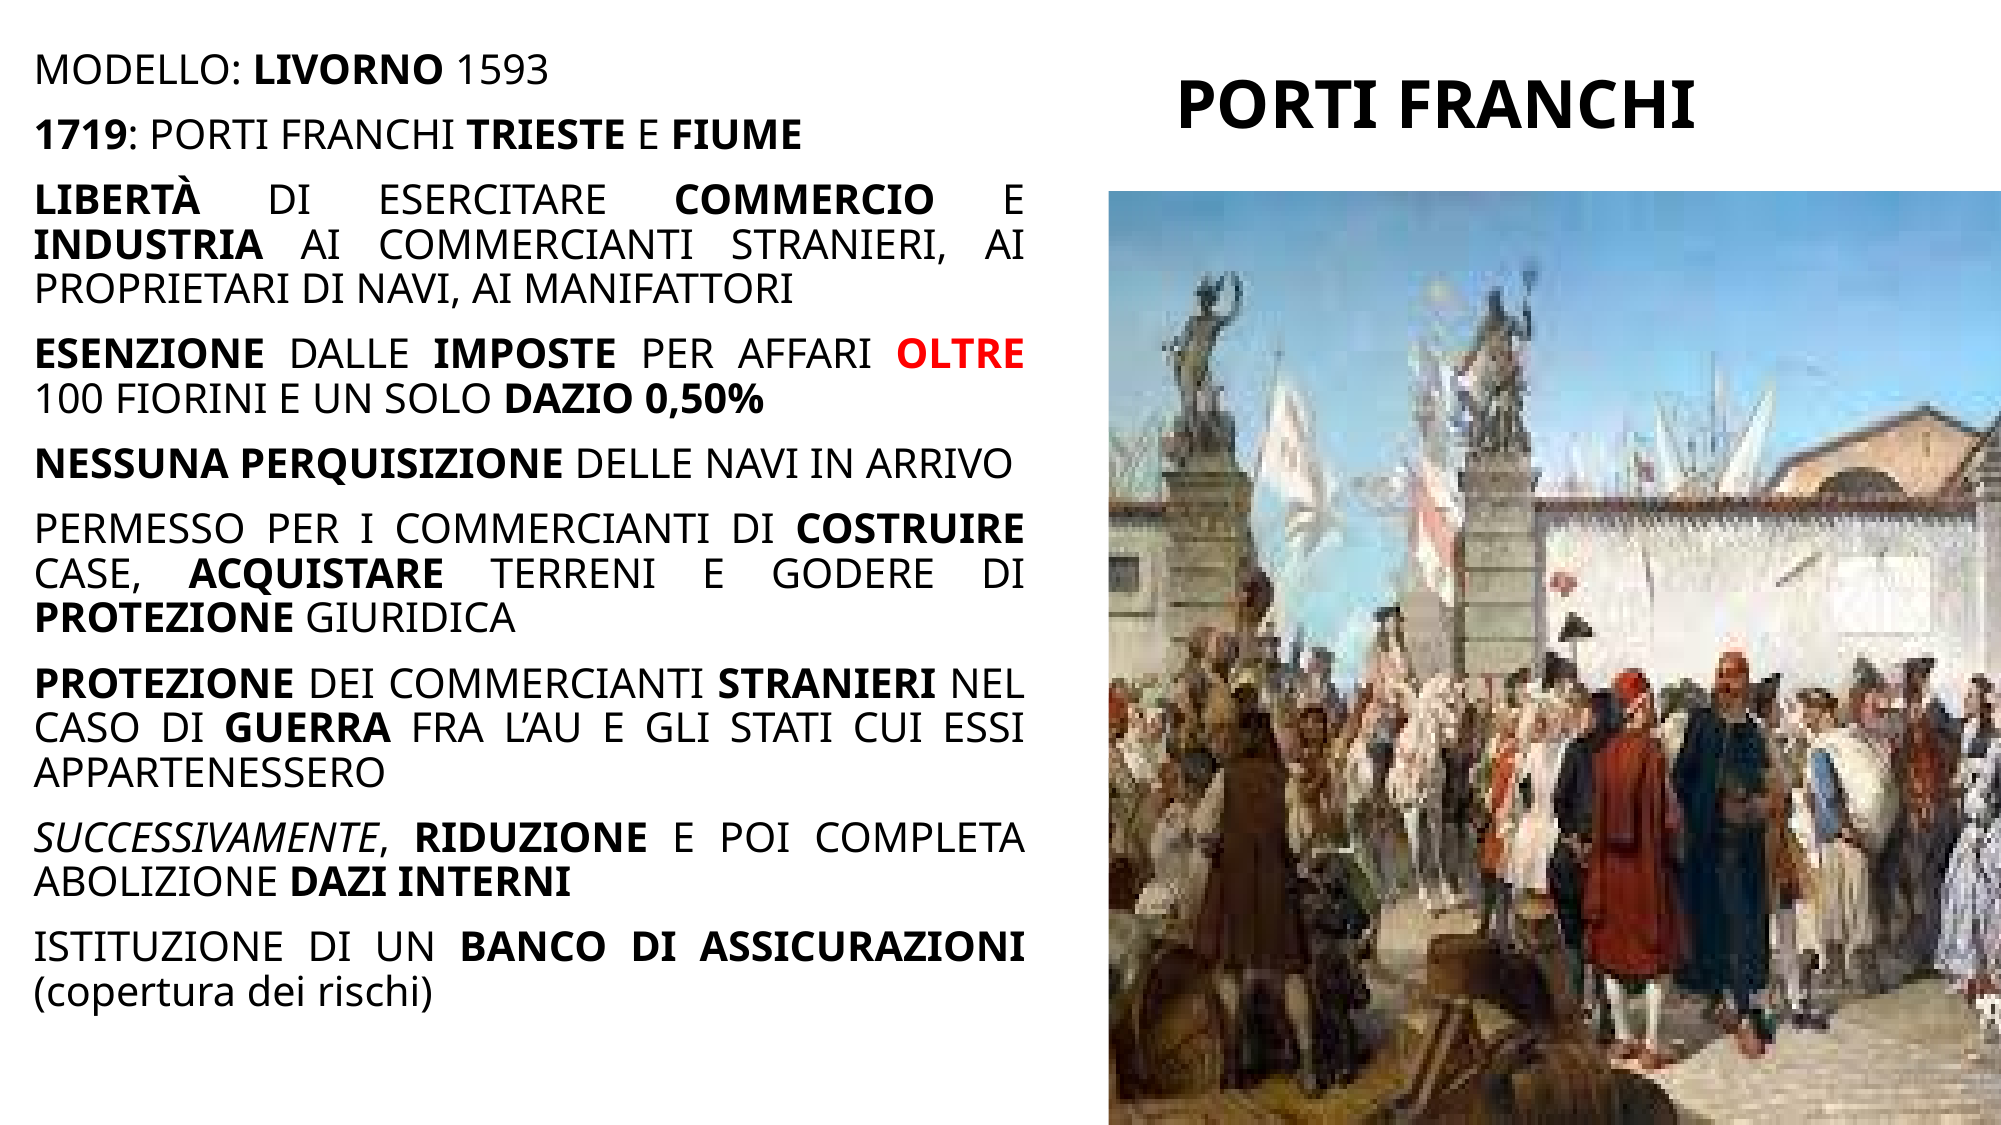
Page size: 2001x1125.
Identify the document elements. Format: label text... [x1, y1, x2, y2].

picture [1108, 191, 2000, 1125]
title PORTI FRANCHI [1160, 41, 1789, 150]
list MODELLO: LIVORNO 1593 1719: PORTI FRANCHI TRIESTE E FIUME LIBERTÀ DI ESERCITARE COMMERCIO E INDUSTRIA AI COMMERCIANTI STRANIERI, AI PROPRIETARI DI NAVI, AI MANIFATTORI ESENZIONE DALLE IMPOSTE PER AFFARI OLTRE 100 FIORINI E UN SOLO DAZIO 0,50% NESSUNA PERQUISIZIONE DELLE NAVI IN ARRIVO PERMESSO PER I COMMERCIANTI DI COSTRUIRE CASE, ACQUISTARE TERRENI E GODERE DI PROTEZIONE GIURIDICA PROTEZIONE DEI COMMERCIANTI STRANIERI NEL CASO DI GUERRA FRA L’AU E GLI STATI CUI ESSI APPARTENESSERO SUCCESSIVAMENTE, RIDUZIONE E POI COMPLETA ABOLIZIONE DAZI INTERNI ISTITUZIONE DI UN BANCO DI ASSICURAZIONI (copertura dei rischi) [18, 41, 1042, 1071]
